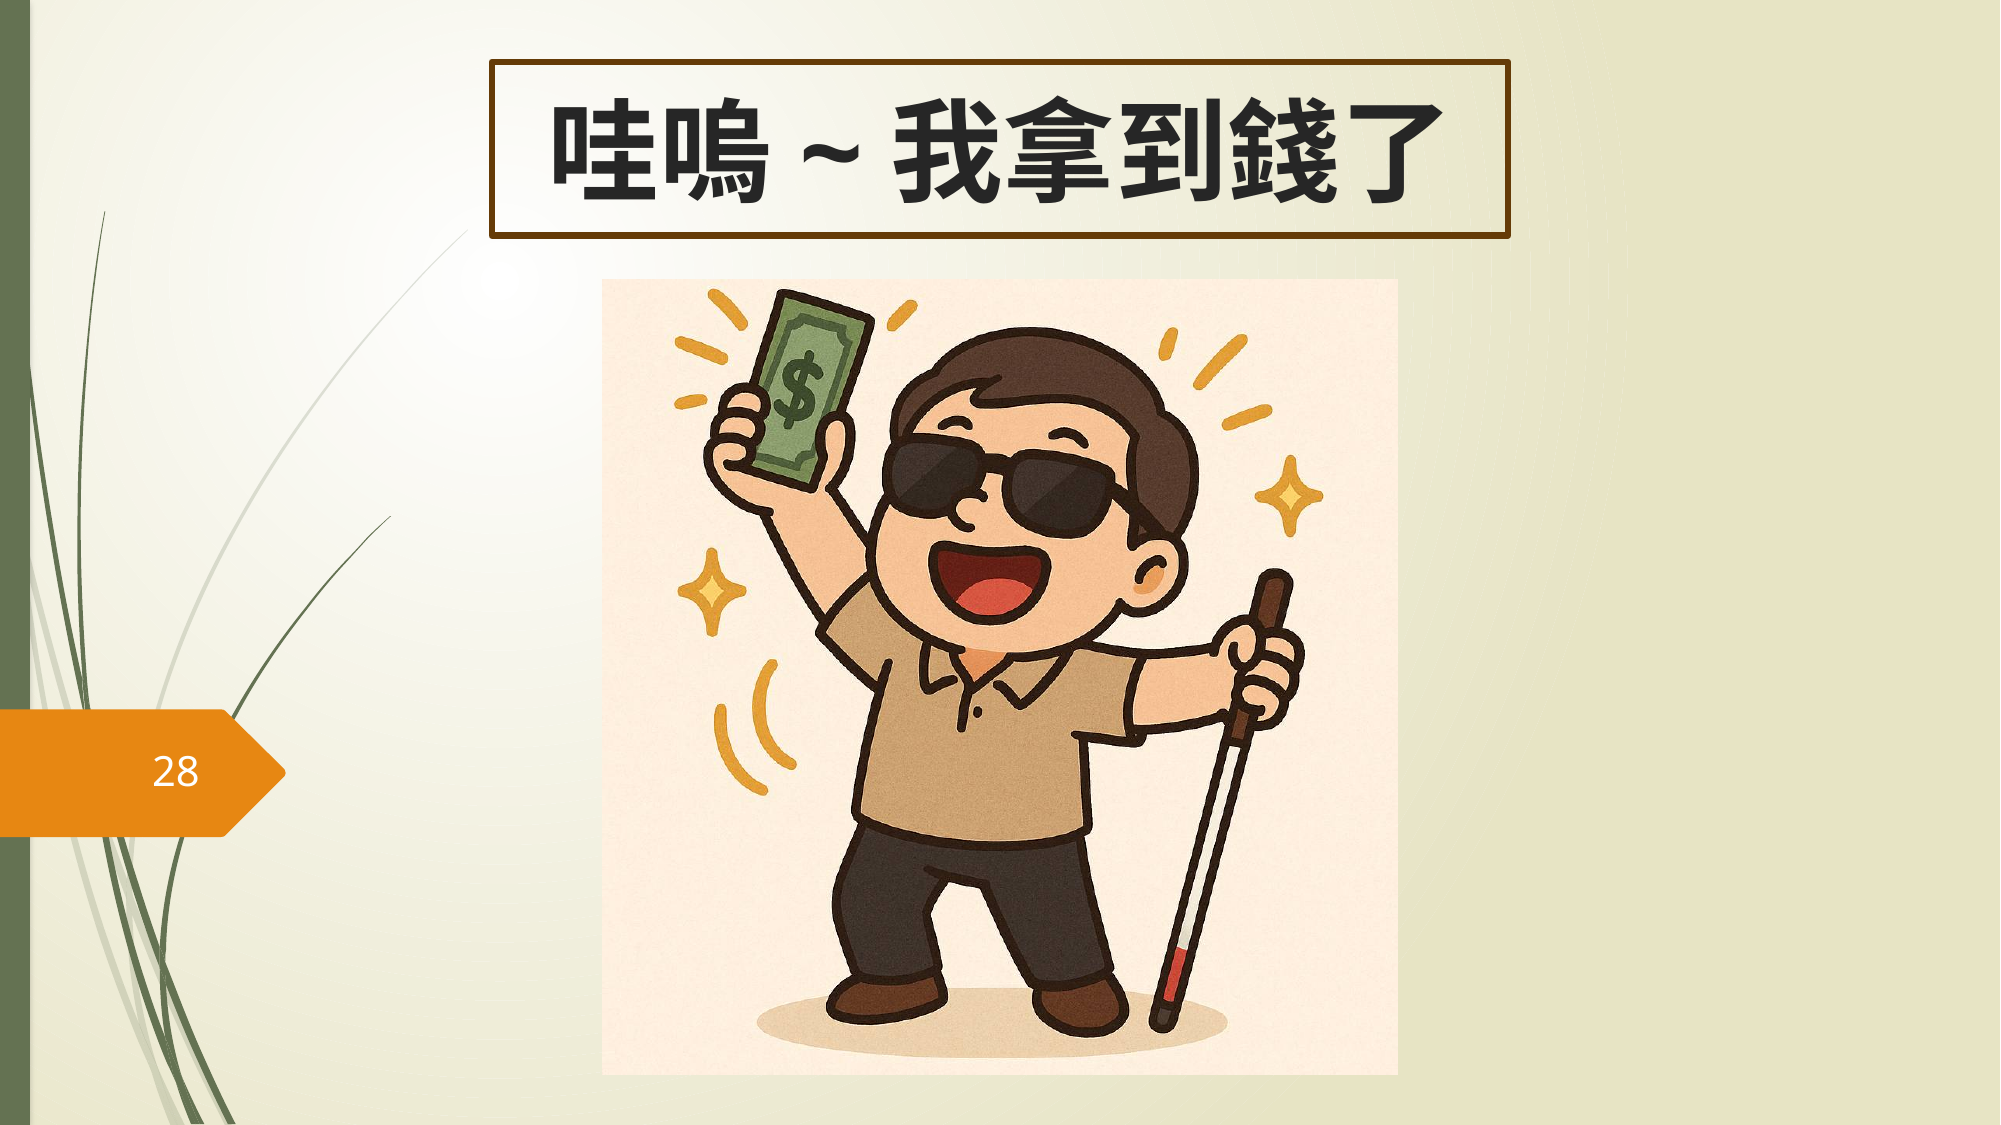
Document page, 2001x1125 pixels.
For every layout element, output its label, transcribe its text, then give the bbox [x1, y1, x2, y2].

title 哇嗚~我拿到錢了 [491, 61, 1509, 236]
picture [88, 824, 314, 1125]
picture [602, 279, 1398, 1075]
